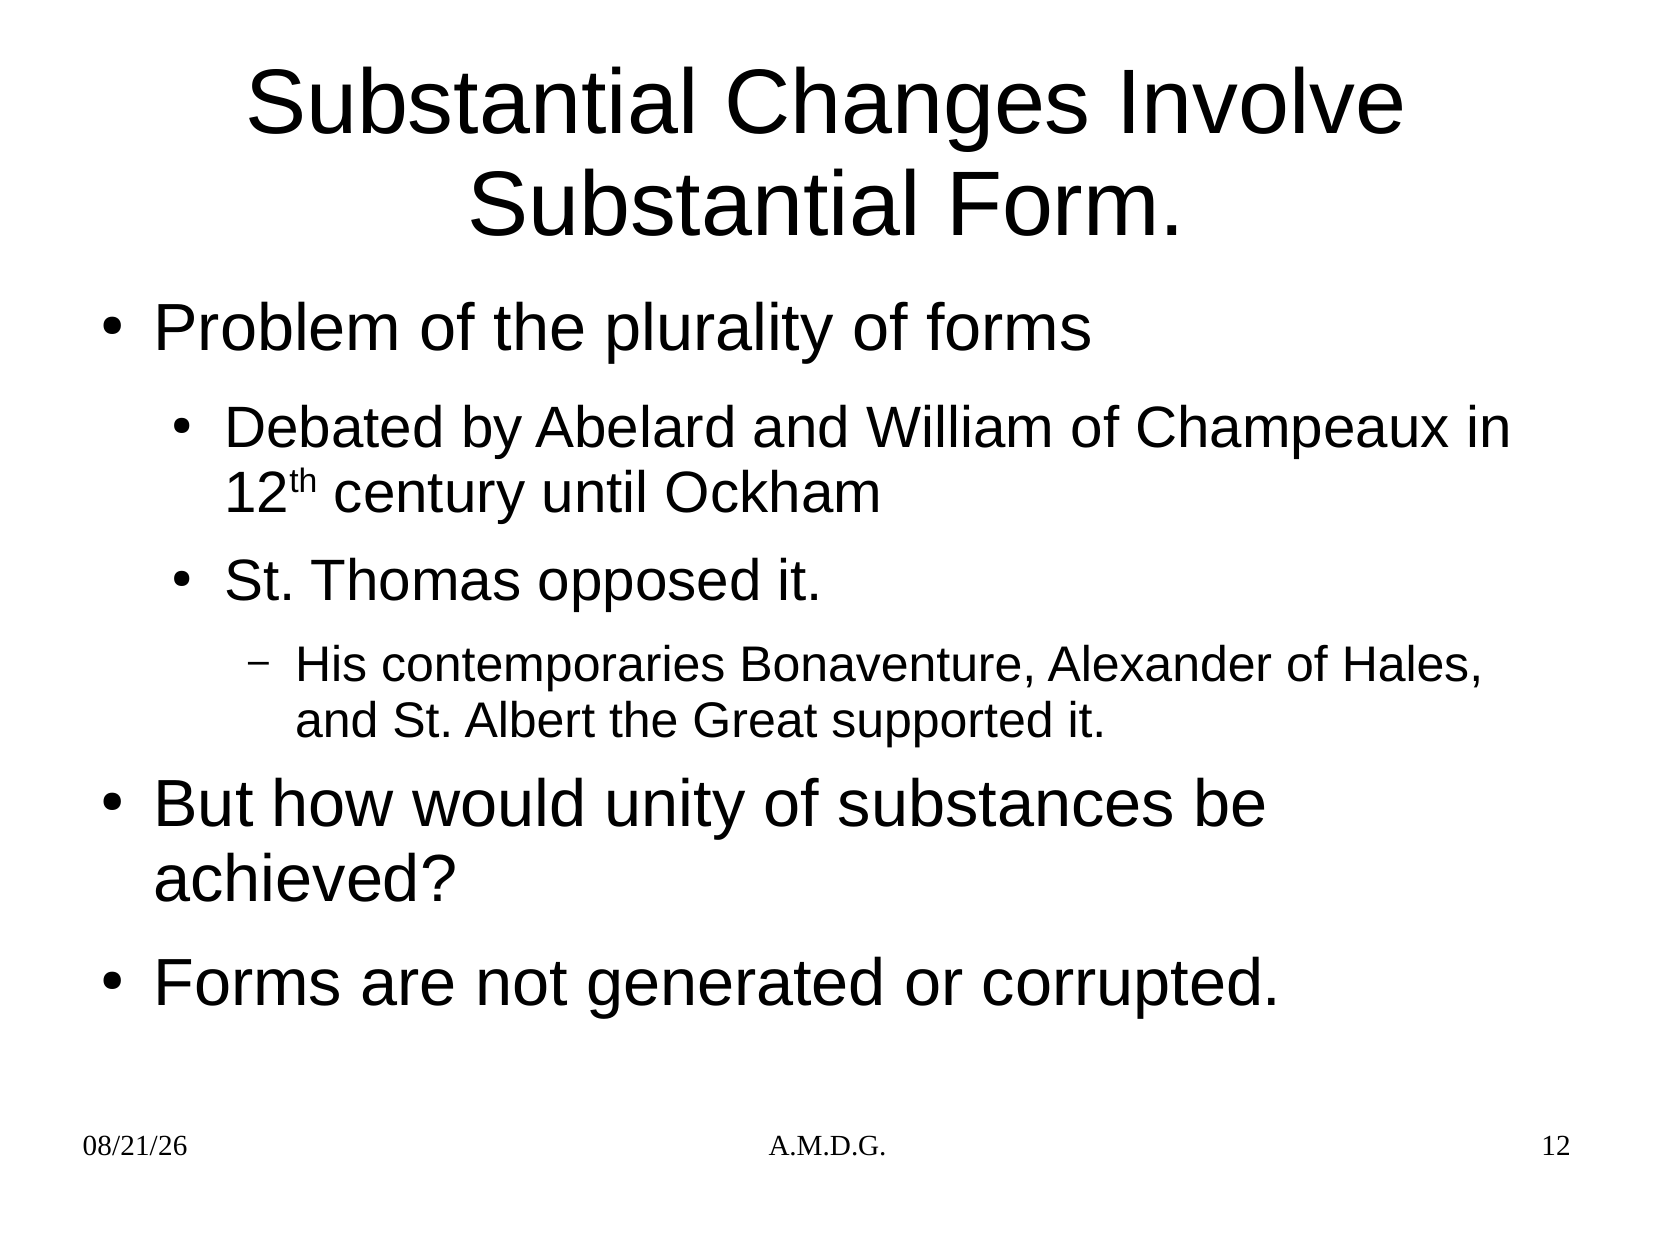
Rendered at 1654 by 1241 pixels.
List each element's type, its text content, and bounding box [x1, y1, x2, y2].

list Problem of the plurality of forms Debated by Abelard and William of Champeaux in 12th century until Ockham St. Thomas opposed it. His contemporaries Bonaventure, Alexander of Hales, and St. Albert the Great supported it. But how would unity of substances be achieved? Forms are not generated or corrupted. [82, 290, 1571, 1109]
title Substantial Changes Involve Substantial Form. [82, 49, 1571, 257]
